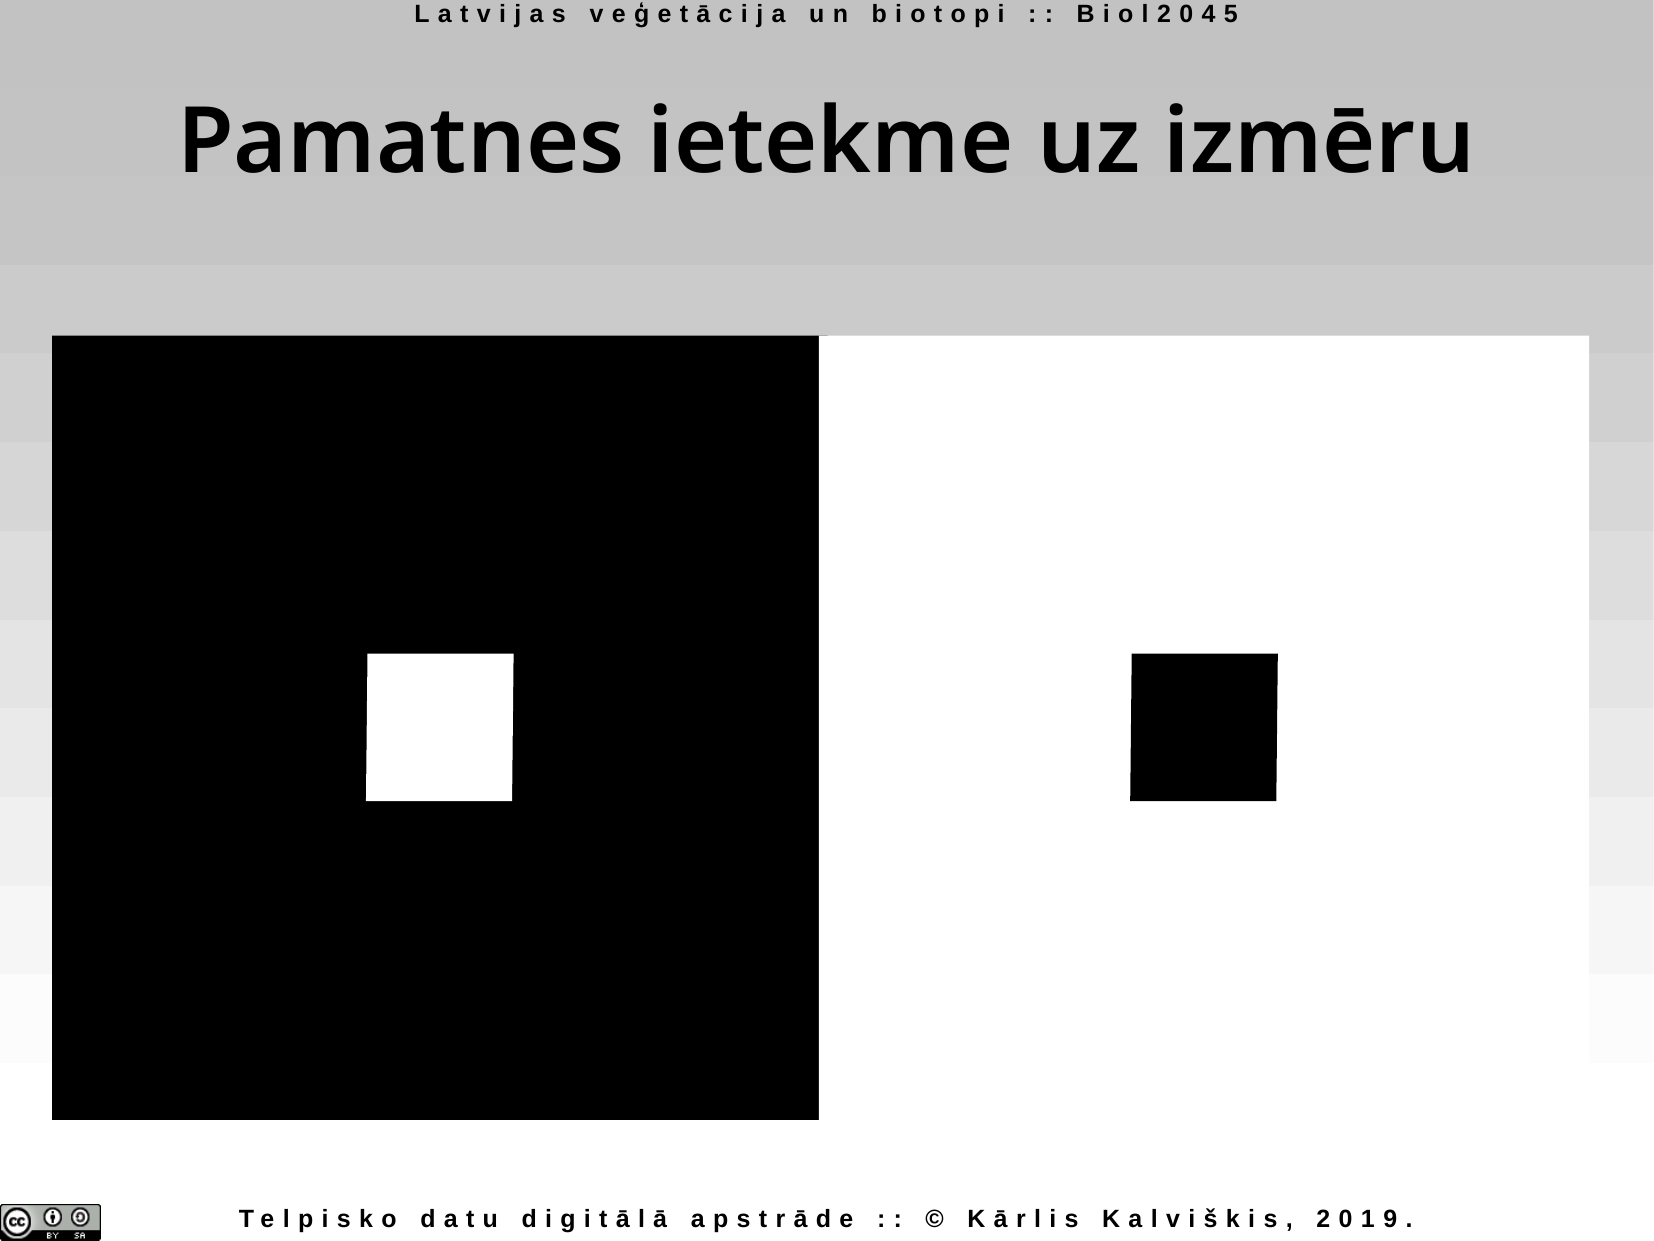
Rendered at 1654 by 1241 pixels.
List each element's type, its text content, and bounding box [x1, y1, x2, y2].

text_box [52, 335, 1590, 1120]
picture [0, 0, 1654, 1241]
title Pamatnes ietekme uz izmēru [29, 49, 1625, 296]
